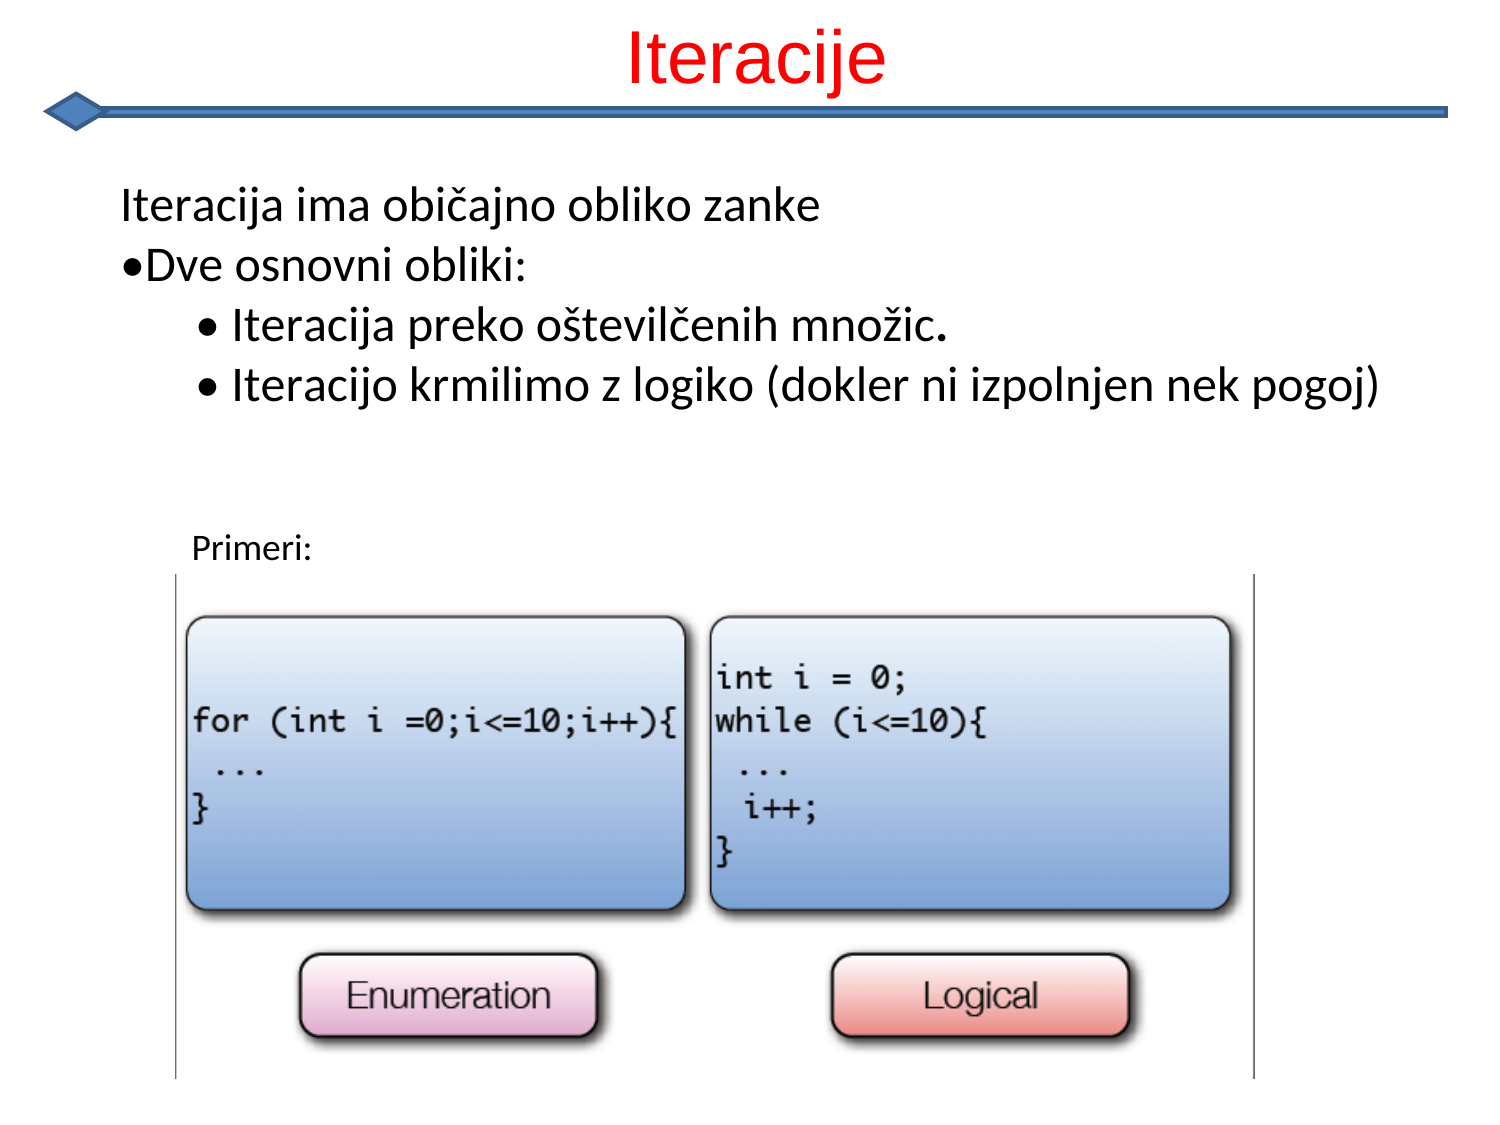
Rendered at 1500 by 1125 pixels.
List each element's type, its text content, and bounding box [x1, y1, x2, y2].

title Iteracije [82, 0, 1433, 108]
text_box Primeri: [176, 515, 328, 577]
text_box Iteracija ima običajno obliko zanke •Dve osnovni obliki: • Iteracija preko oštevilčenih množic. • Iteracijo krmilimo z logiko (dokler ni izpolnjen nek pogoj) [105, 163, 1454, 420]
picture [175, 574, 1255, 1079]
